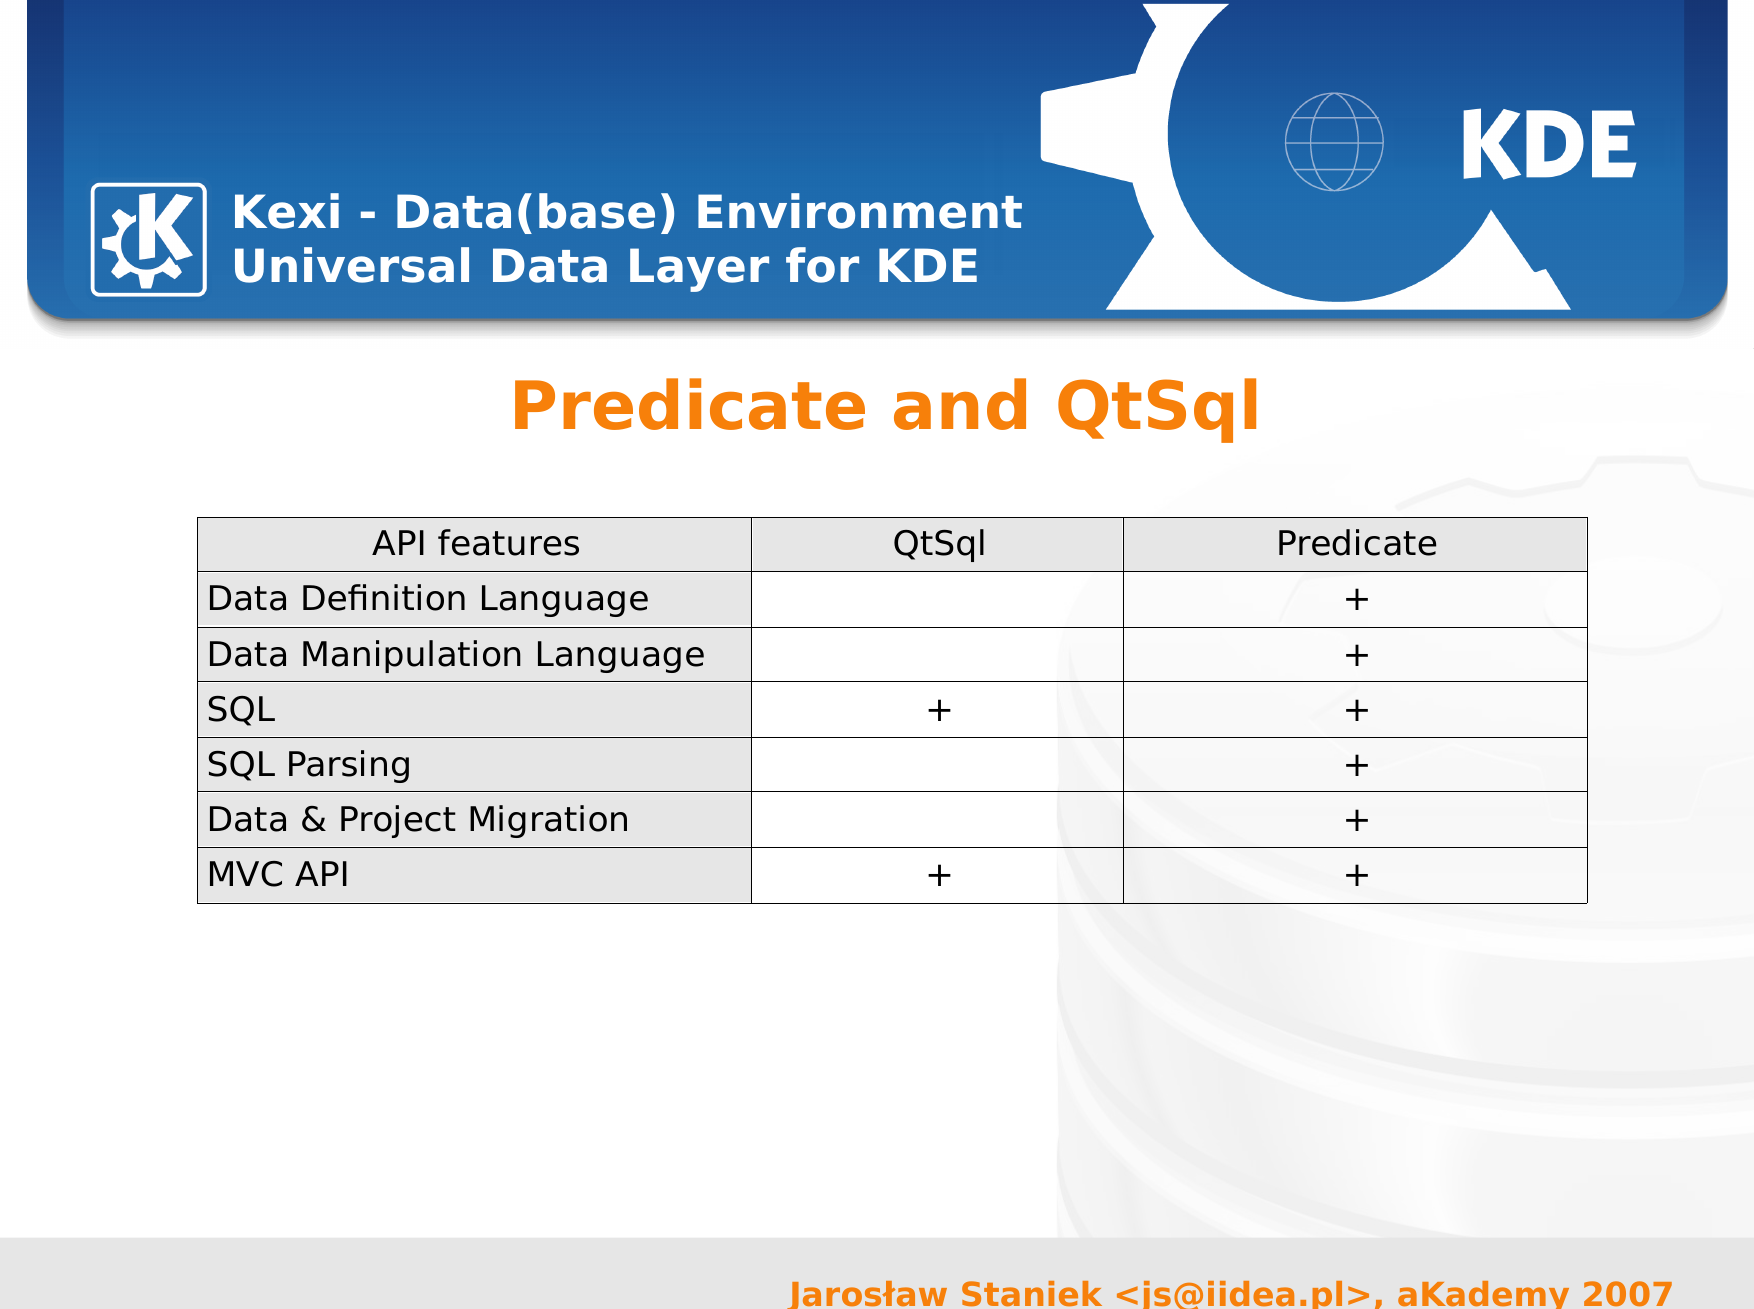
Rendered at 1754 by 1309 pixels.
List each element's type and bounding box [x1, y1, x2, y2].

picture [0, 0, 1754, 349]
chart [33, 355, 1754, 1309]
